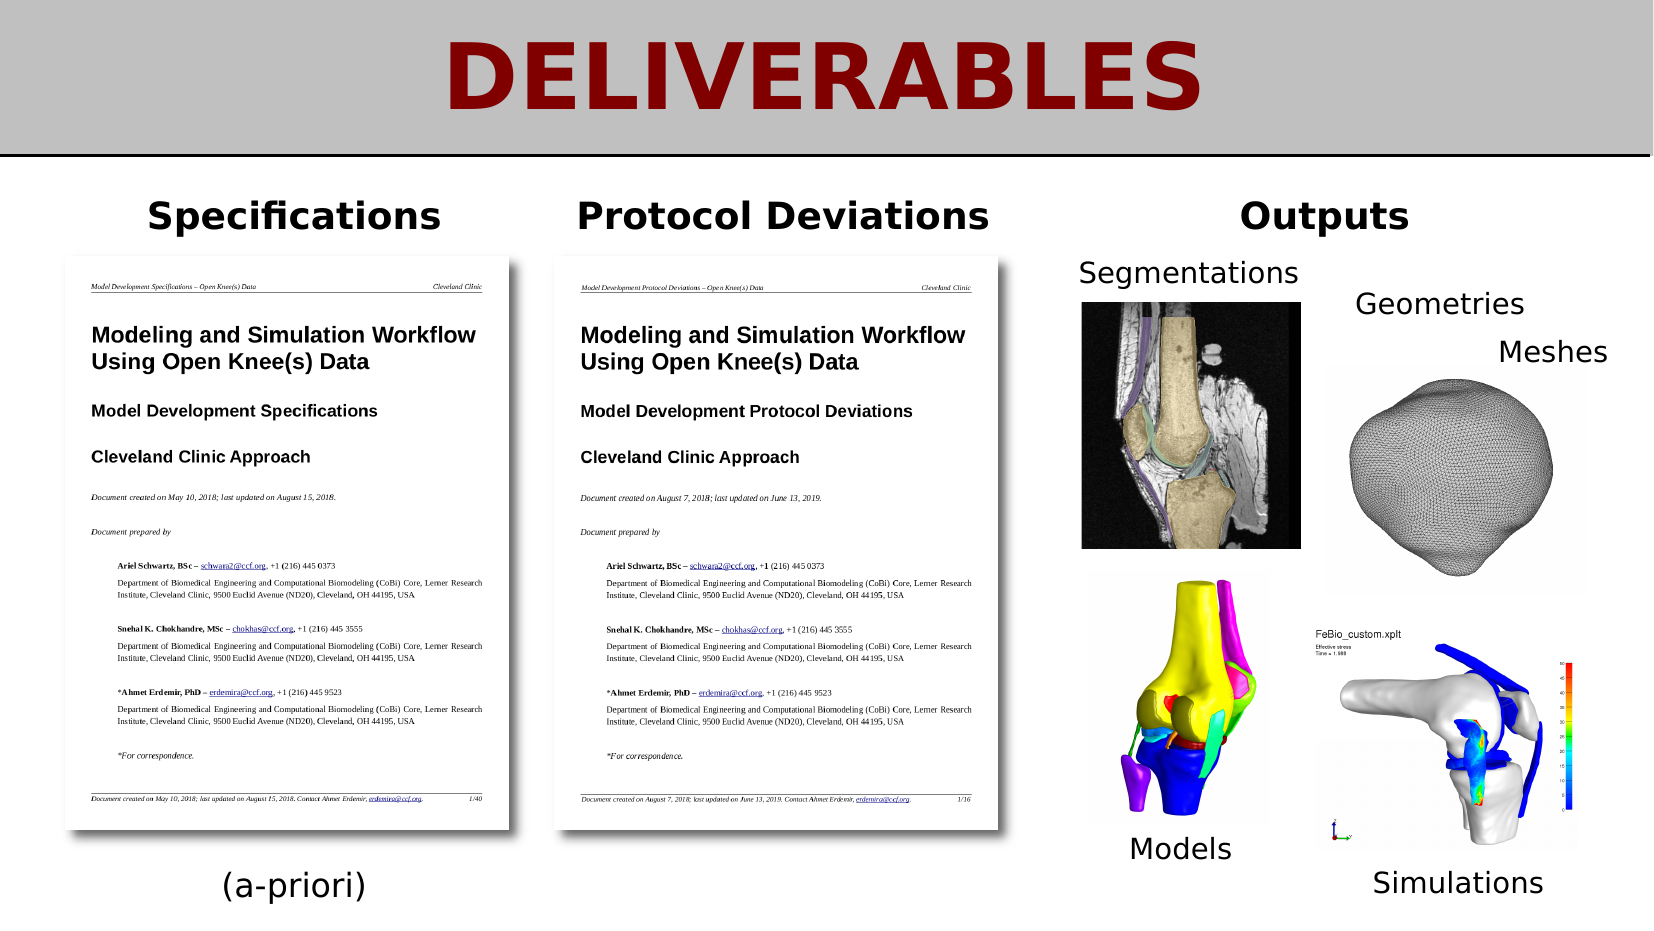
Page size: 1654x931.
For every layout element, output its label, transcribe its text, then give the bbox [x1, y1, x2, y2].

text_box Segmentations [1063, 248, 1315, 298]
picture [1324, 365, 1587, 595]
picture [1314, 627, 1578, 850]
text_box Outputs [1224, 187, 1426, 246]
text_box Protocol Deviations [561, 187, 1006, 246]
text_box Meshes [1483, 327, 1624, 377]
text_box [0, 0, 1654, 156]
text_box Geometries [1340, 280, 1541, 330]
text_box DELIVERABLES [0, 24, 1651, 132]
text_box Models [1114, 825, 1248, 875]
text_box (a-priori) [206, 859, 383, 913]
picture [546, 248, 1021, 853]
picture [57, 248, 532, 853]
picture [1081, 302, 1301, 549]
text_box Simulations [1357, 859, 1560, 909]
text_box Specifications [132, 187, 457, 246]
picture [1088, 570, 1270, 825]
